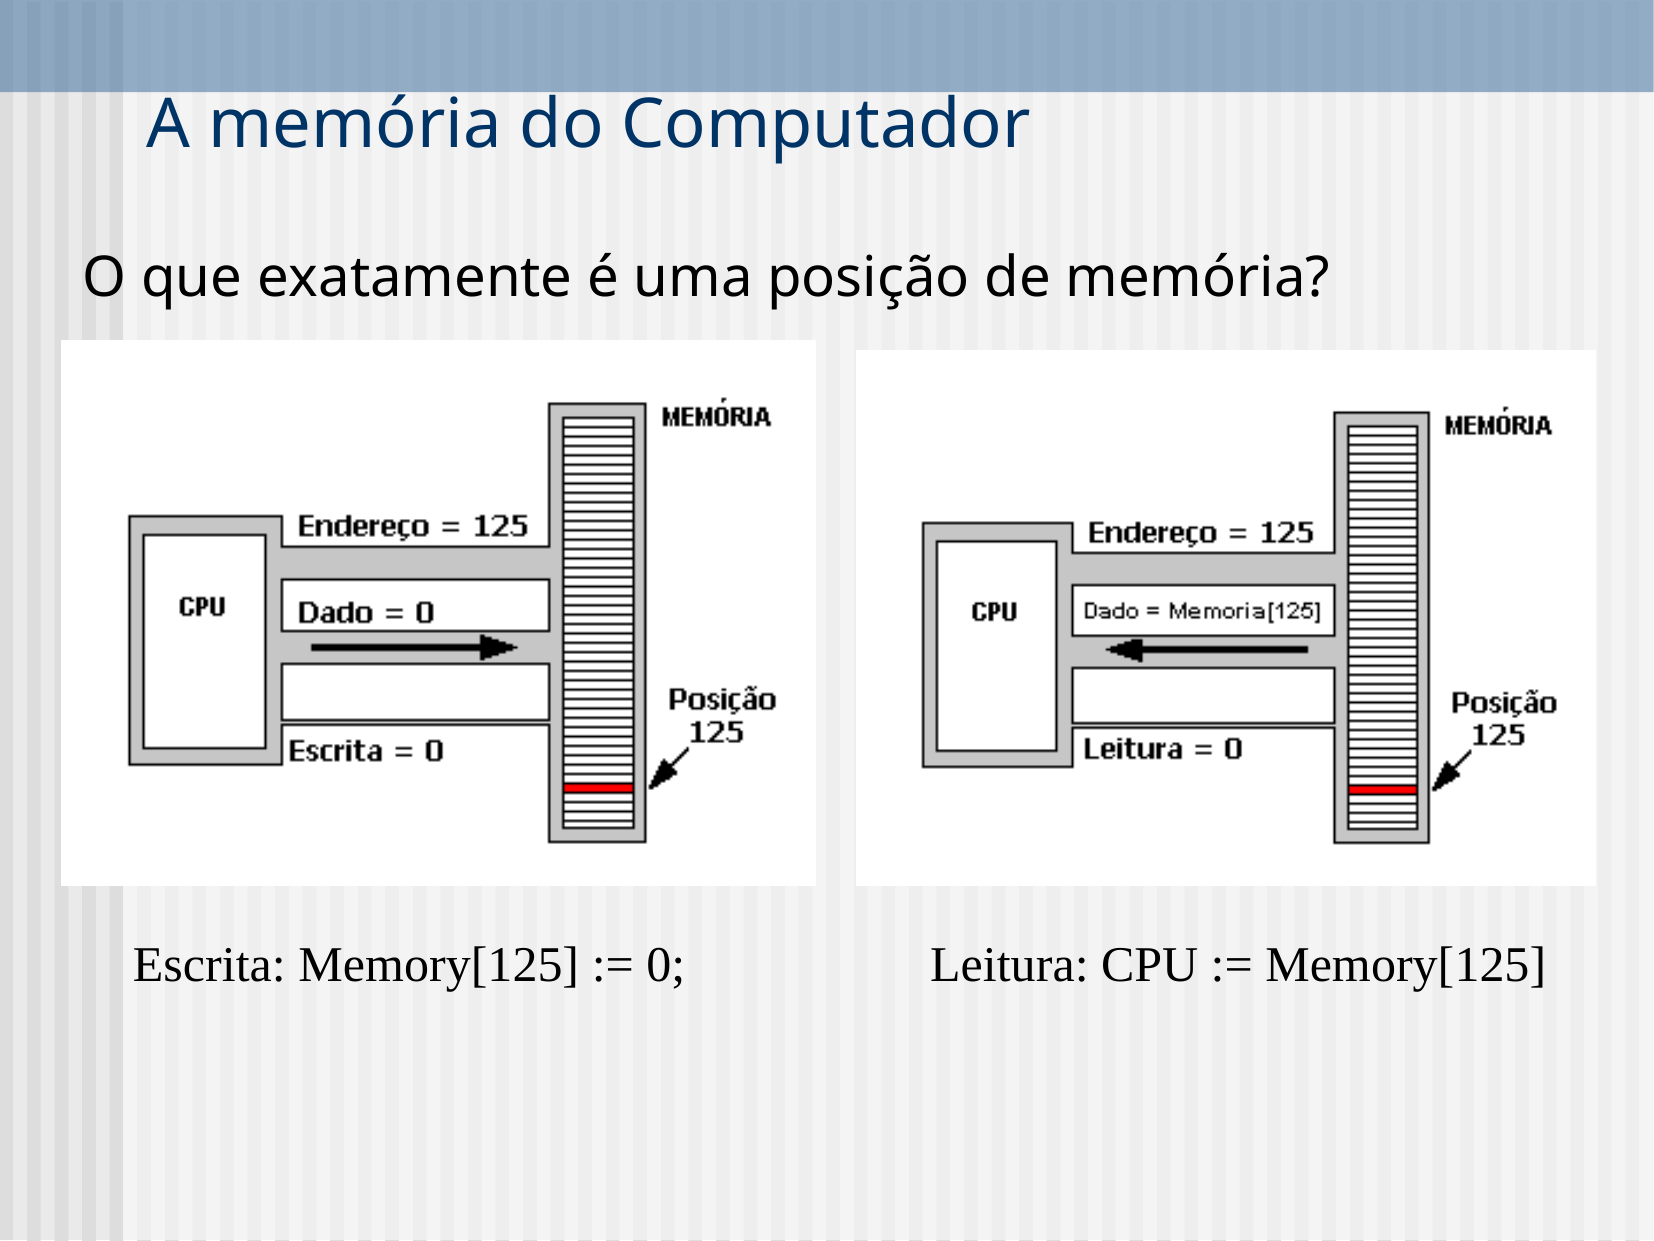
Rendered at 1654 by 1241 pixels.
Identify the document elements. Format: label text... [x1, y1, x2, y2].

text_box Escrita: Memory[125] := 0; [118, 932, 739, 1004]
picture [856, 350, 1596, 886]
title A memória do Computador [146, 36, 1536, 204]
list O que exatamente é uma posição de memória? [82, 236, 1571, 355]
picture [61, 340, 816, 886]
text_box Leitura: CPU := Memory[125] [915, 932, 1595, 1004]
